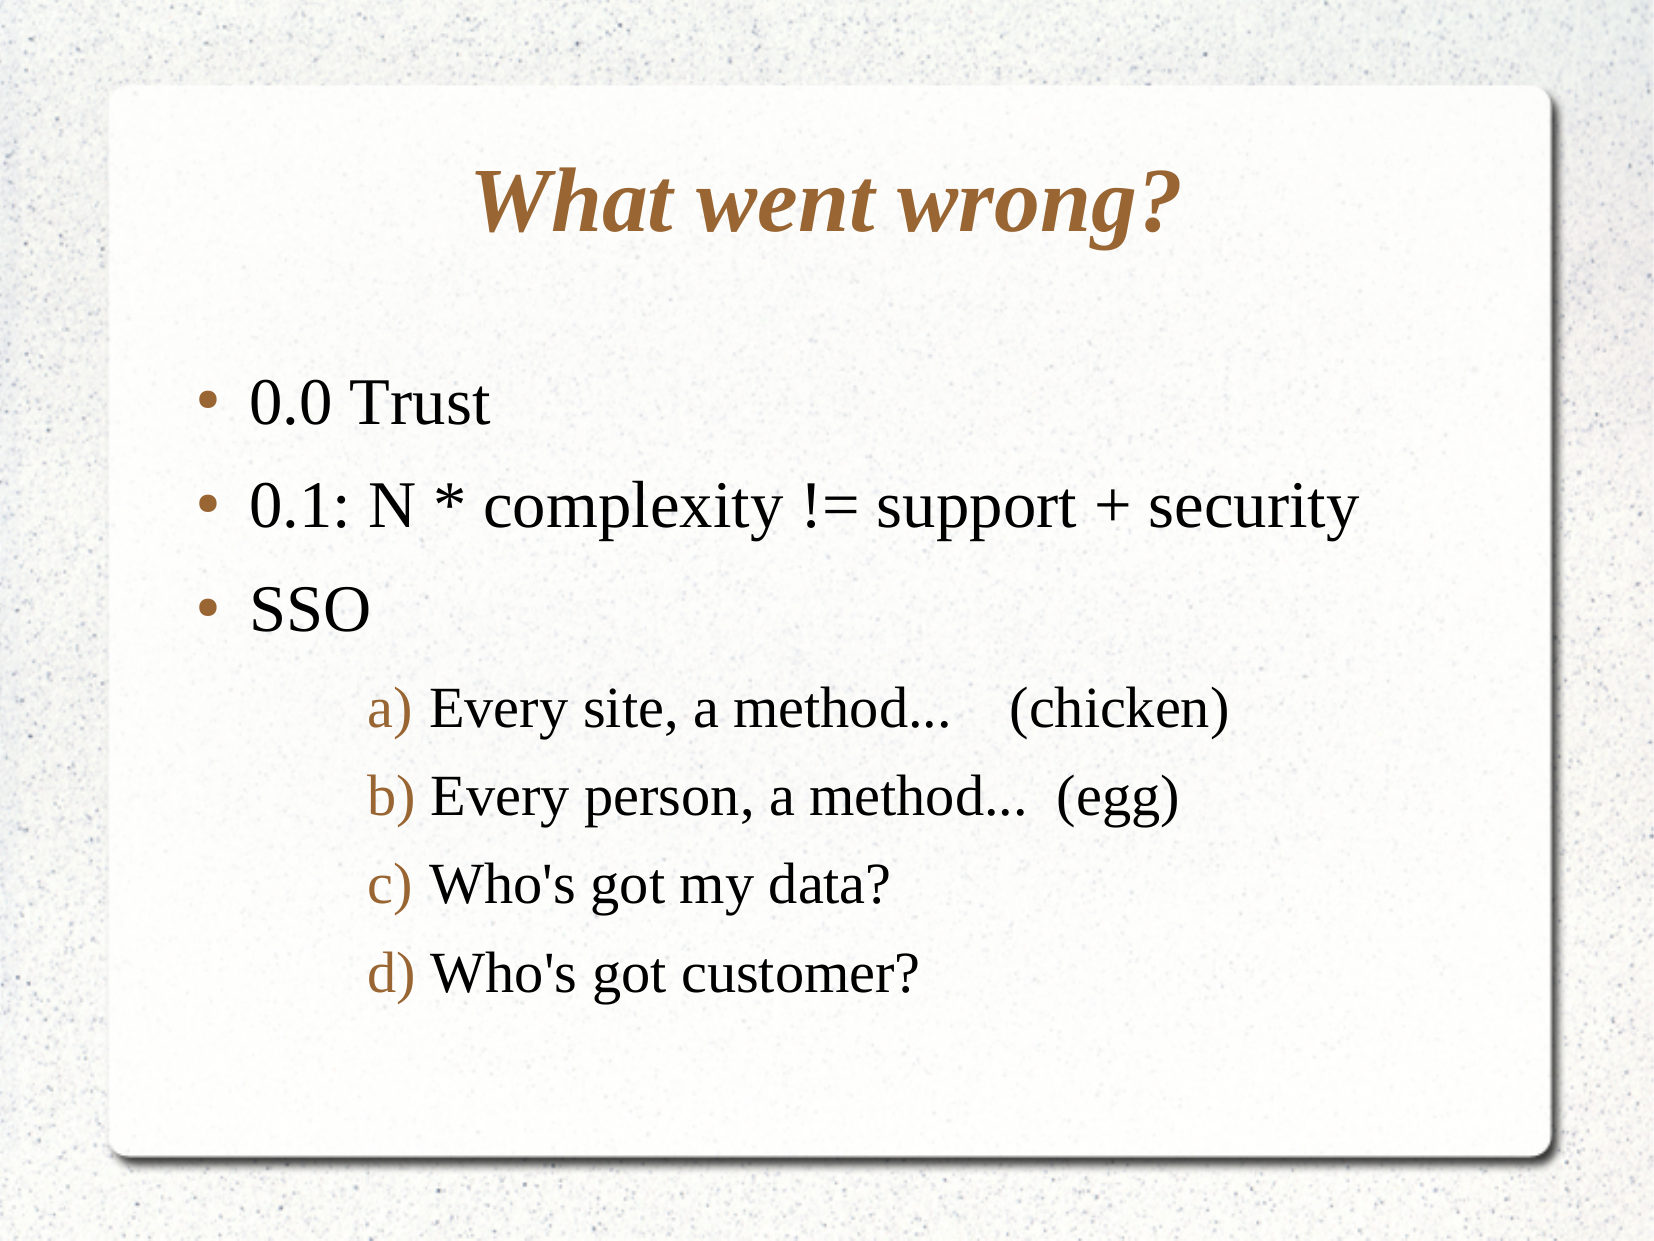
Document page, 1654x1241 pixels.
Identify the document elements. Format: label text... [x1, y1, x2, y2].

list 0.0 Trust 0.1: N * complexity != support + security SSO Every site, a method... (chicken) Every person, a method... (egg) Who's got my data? Who's got customer? [178, 364, 1570, 1147]
title What went wrong? [118, 96, 1536, 304]
picture [0, 0, 1654, 1241]
